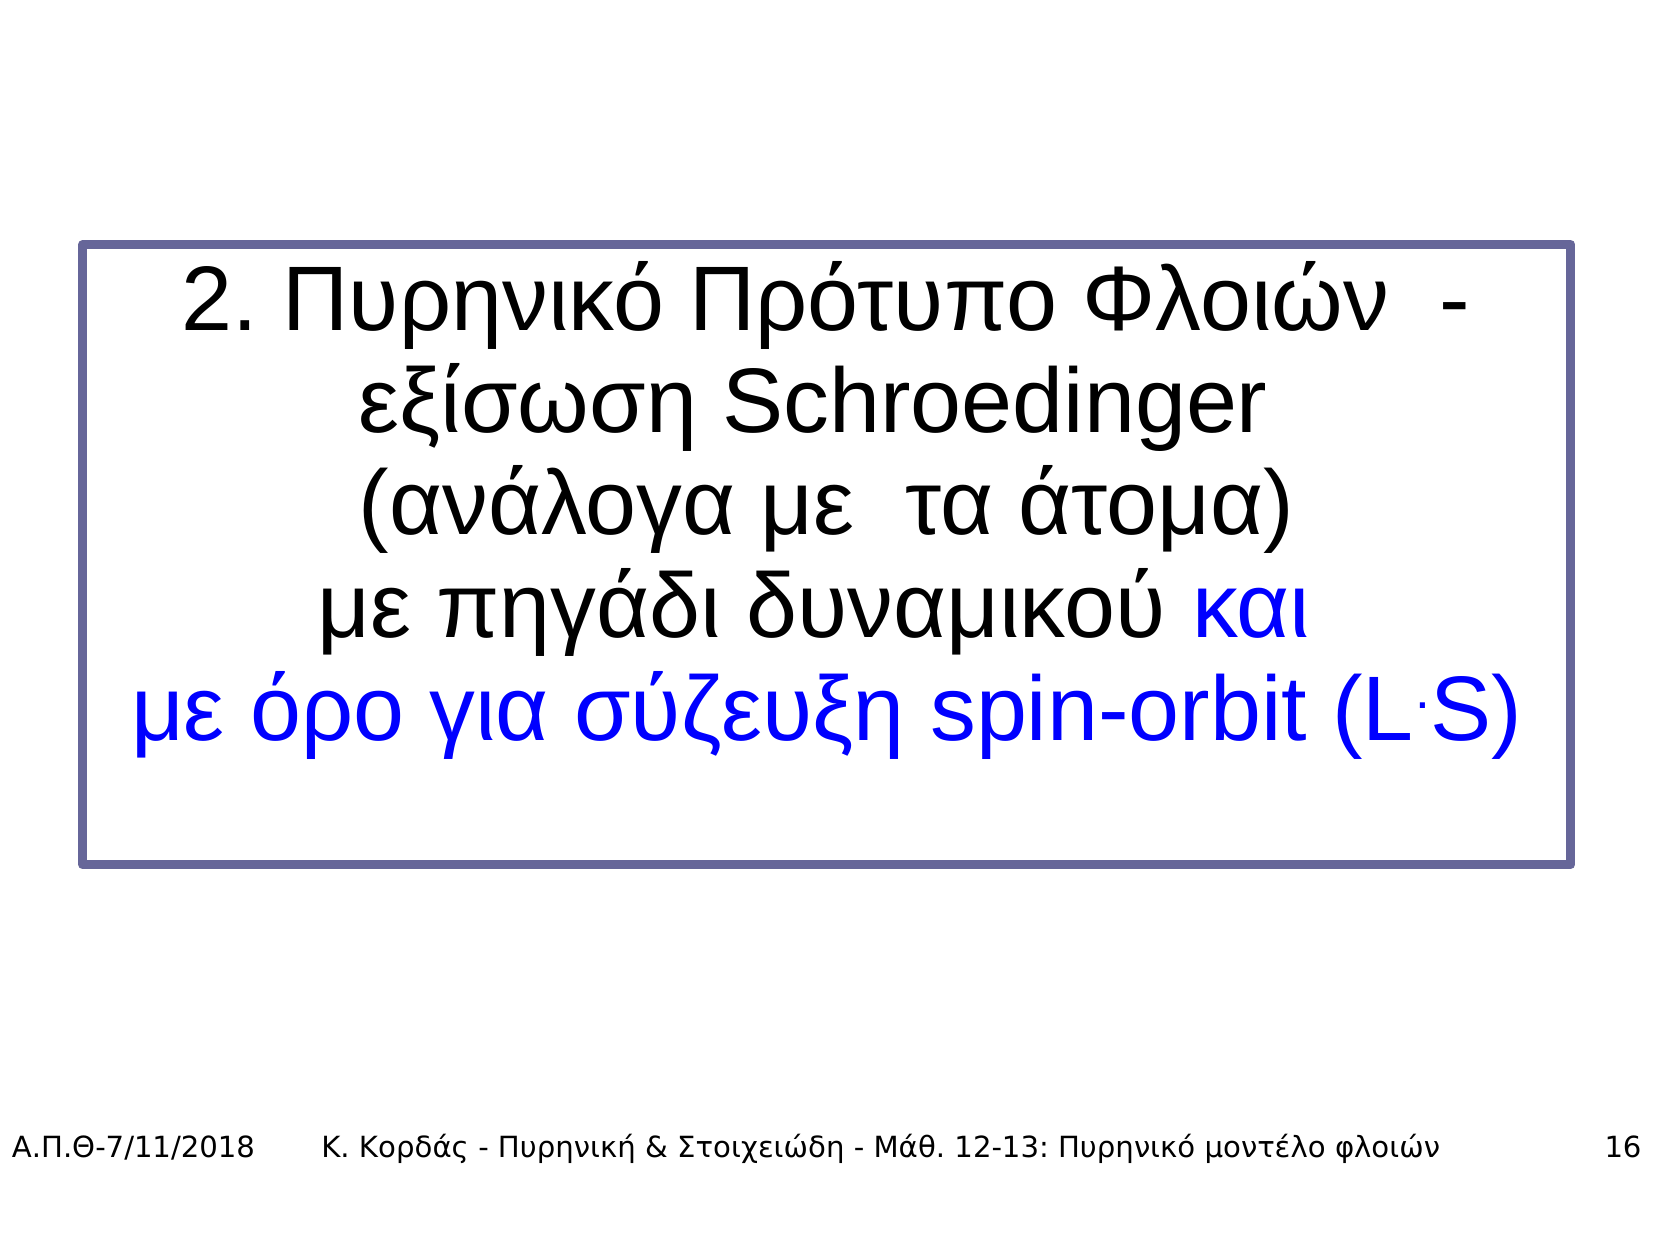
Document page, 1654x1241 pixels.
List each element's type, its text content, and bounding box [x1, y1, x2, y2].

title 2. Πυρηνικό Πρότυπο Φλοιών - εξίσωση Schroedinger (ανάλογα με τα άτομα) με πηγάδι δυναμικού και με όρο για σύζευξη spin-orbit (L.S) [82, 244, 1571, 865]
